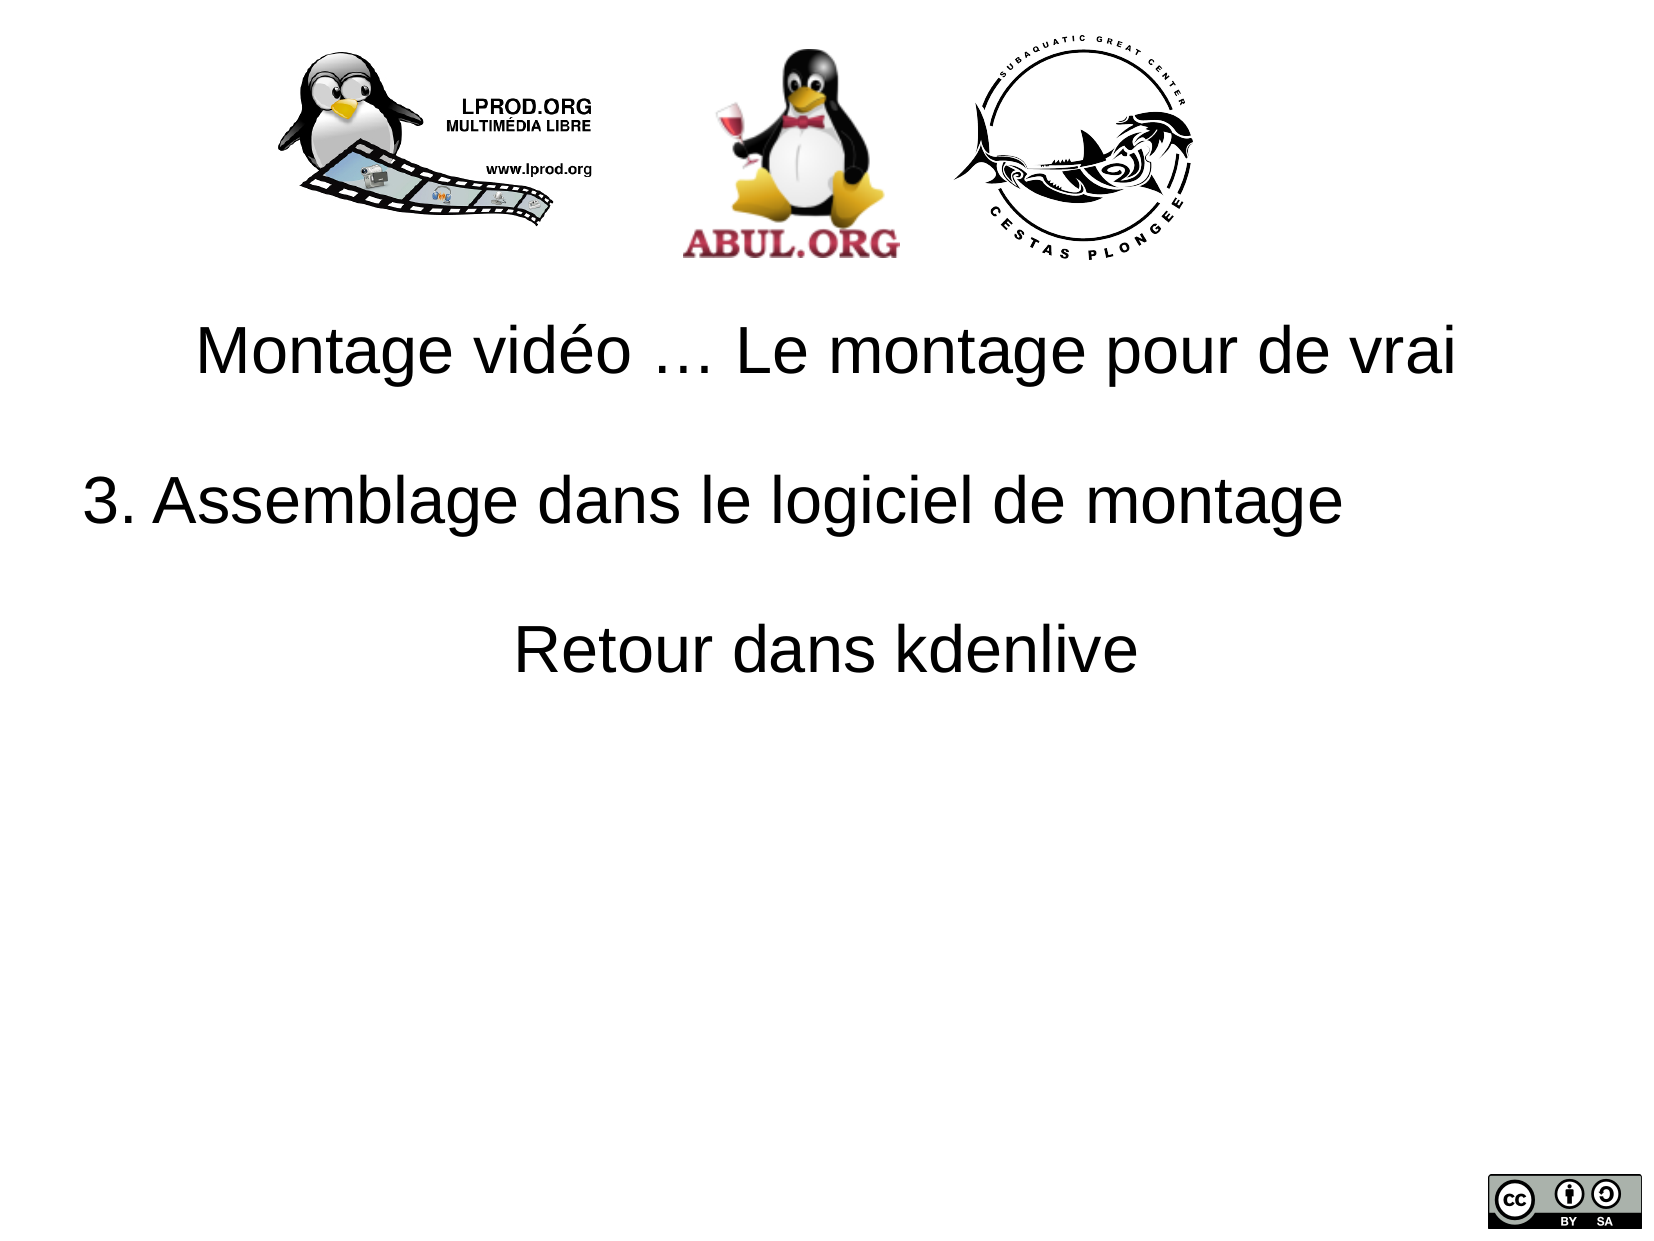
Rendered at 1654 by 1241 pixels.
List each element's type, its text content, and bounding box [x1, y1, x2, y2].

picture [1488, 1174, 1642, 1229]
picture [953, 35, 1193, 260]
picture [683, 49, 900, 258]
picture [276, 50, 603, 258]
subtitle Montage vidéo … Le montage pour de vrai 3. Assemblage dans le logiciel de montage Retour dans kdenlive [82, 290, 1571, 1010]
